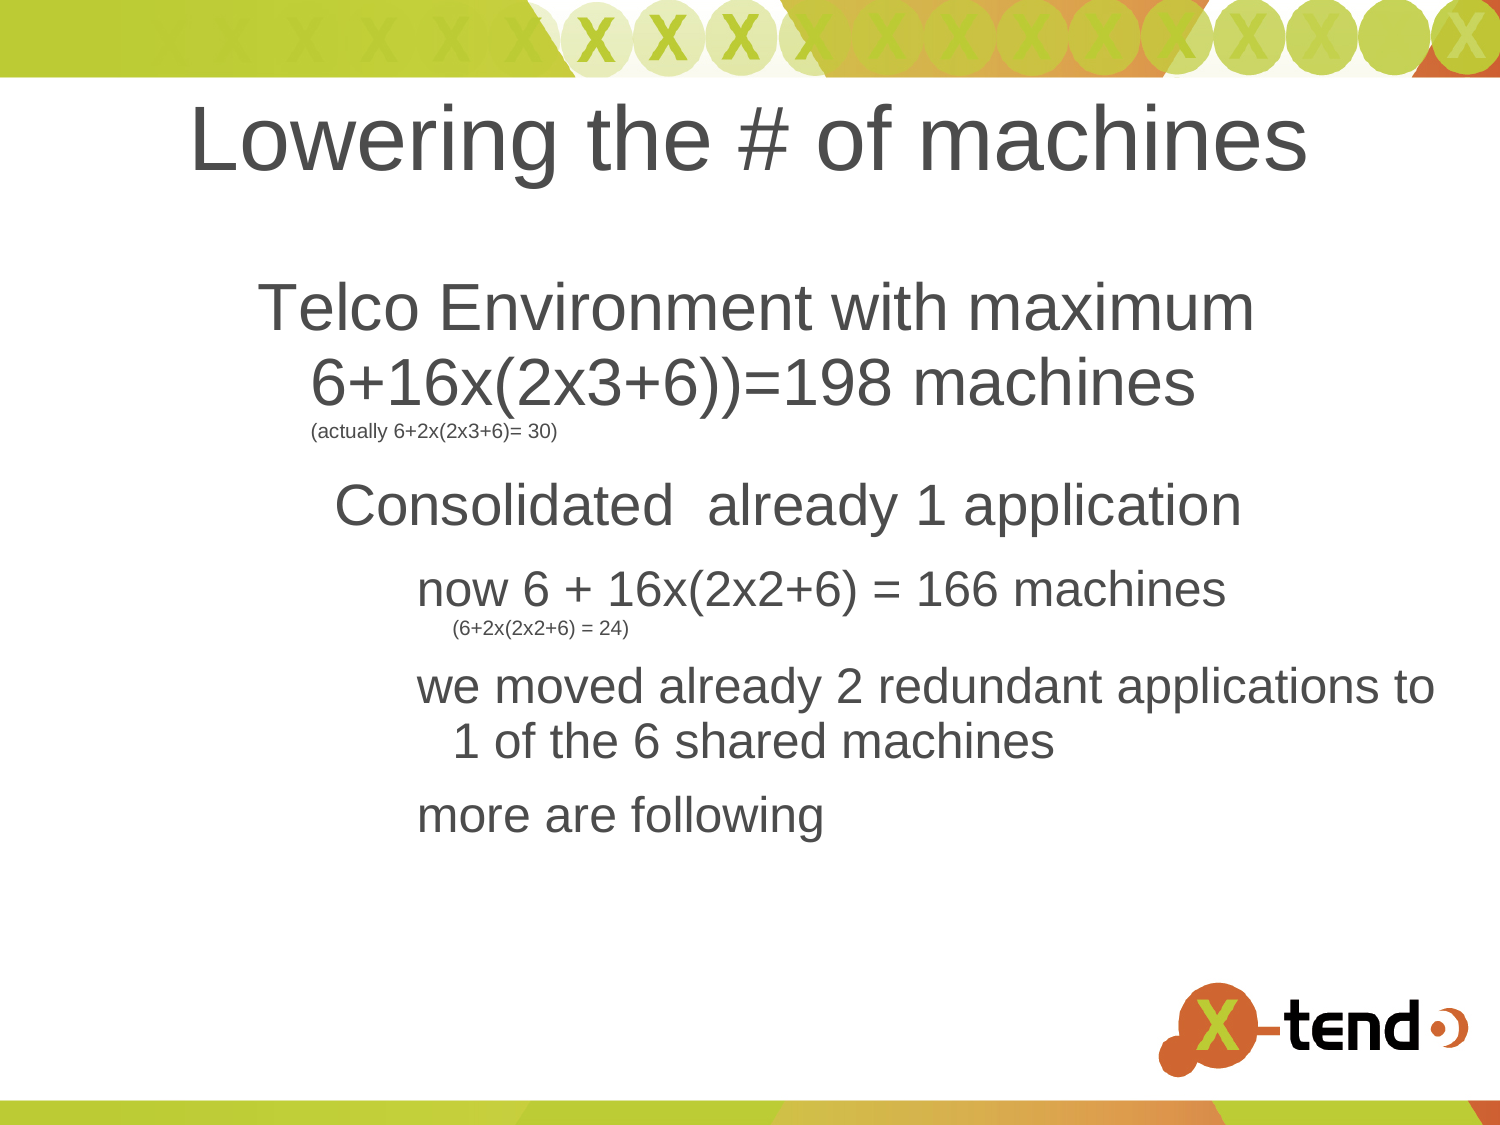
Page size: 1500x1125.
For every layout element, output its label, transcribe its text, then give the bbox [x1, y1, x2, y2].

list Telco Environment with maximum 6+16x(2x3+6))=198 machines (actually 6+2x(2x3+6)= 30) Consolidated already 1 application now 6 + 16x(2x2+6) = 166 machines (6+2x(2x2+6) = 24) we moved already 2 redundant applications to 1 of the 6 shared machines more are following [225, 262, 1476, 1113]
picture [0, 0, 1500, 1125]
title Lowering the # of machines [75, 45, 1426, 233]
